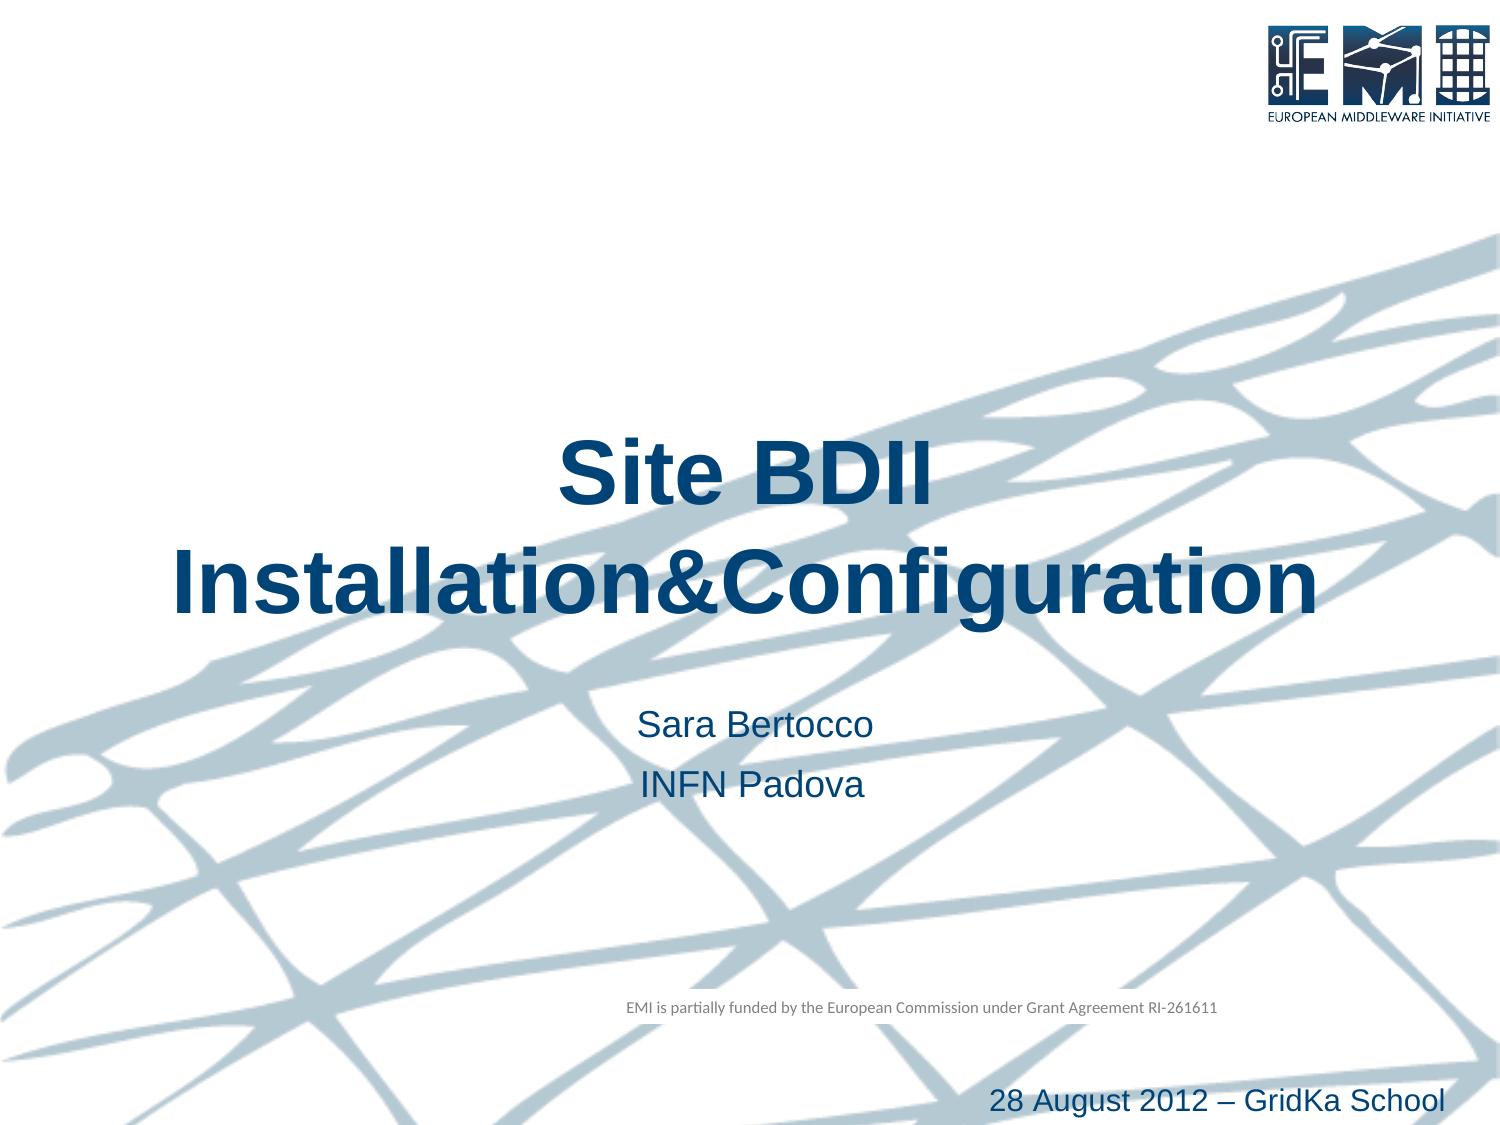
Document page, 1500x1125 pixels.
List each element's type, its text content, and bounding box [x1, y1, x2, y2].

picture [1268, 25, 1490, 122]
title Site BDII Installation&Configuration [109, 404, 1385, 641]
picture [0, 233, 1500, 1125]
text_box Sara Bertocco INFN Padova [224, 691, 1280, 908]
text_box 28 August 2012 – GridKa School [974, 1072, 1500, 1125]
